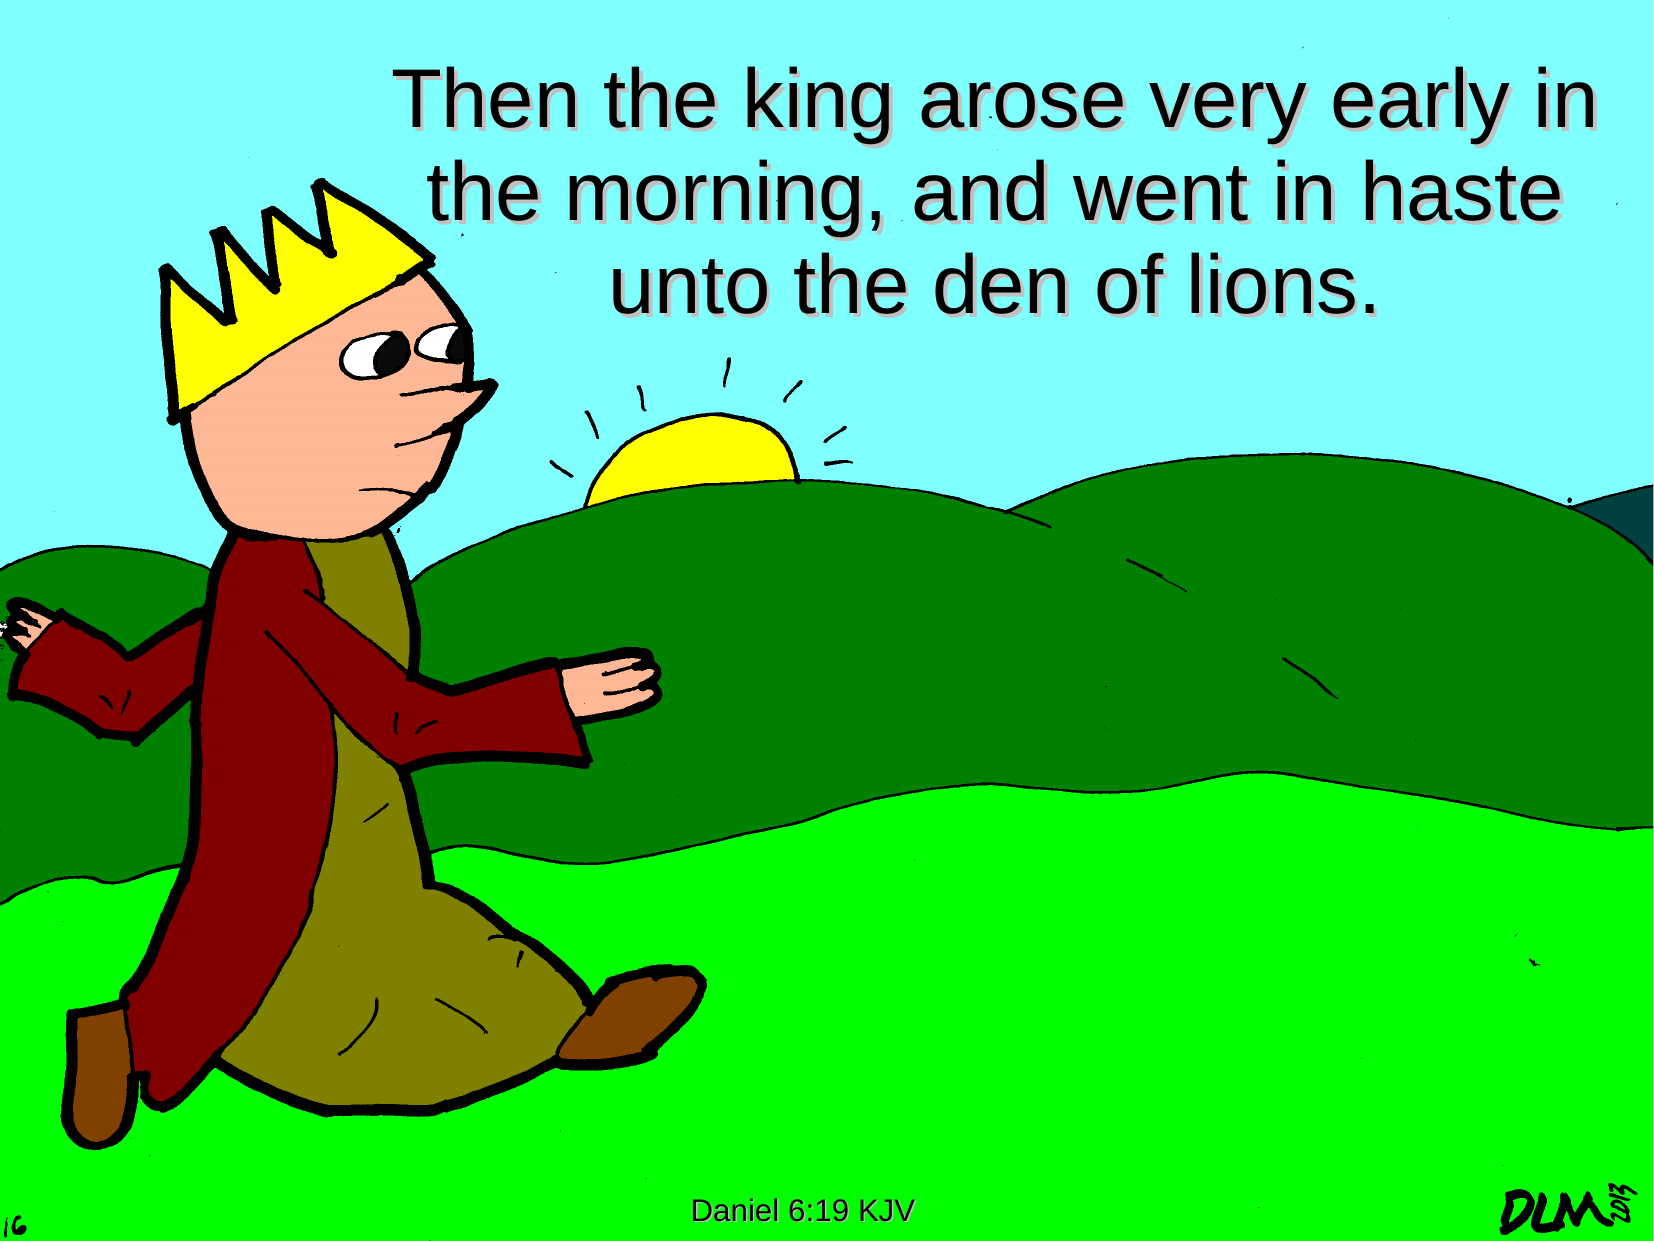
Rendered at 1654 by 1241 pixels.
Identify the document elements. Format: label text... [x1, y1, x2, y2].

text_box Then the king arose very early in the morning, and went in haste unto the den of lions. [337, 45, 1654, 339]
picture [0, 0, 1654, 1241]
text_box Daniel 6:19 KJV [644, 1185, 962, 1236]
